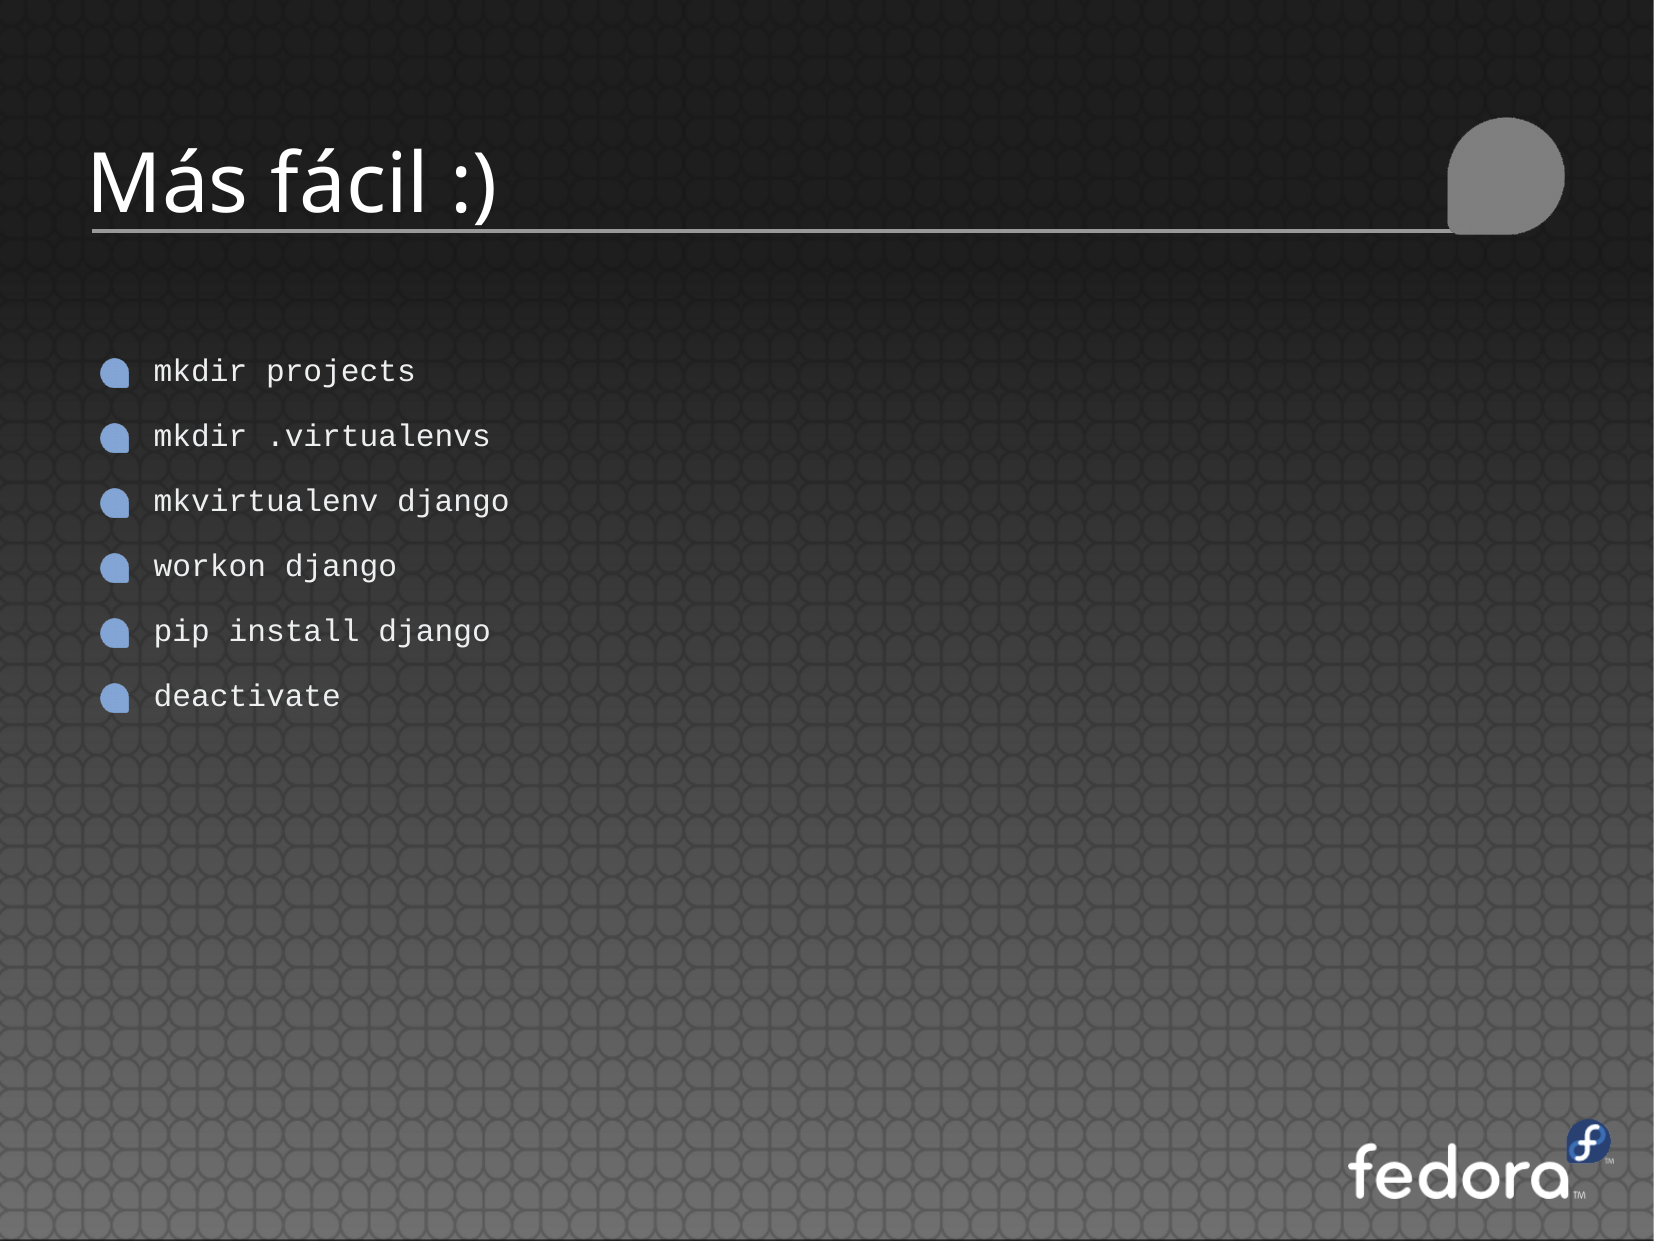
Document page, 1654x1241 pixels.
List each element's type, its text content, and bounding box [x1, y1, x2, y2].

title Más fácil :) [86, 112, 1576, 249]
picture [0, 0, 1654, 1241]
list mkdir projects mkdir .virtualenvs mkvirtualenv django workon django pip install django deactivate [82, 290, 1571, 1010]
